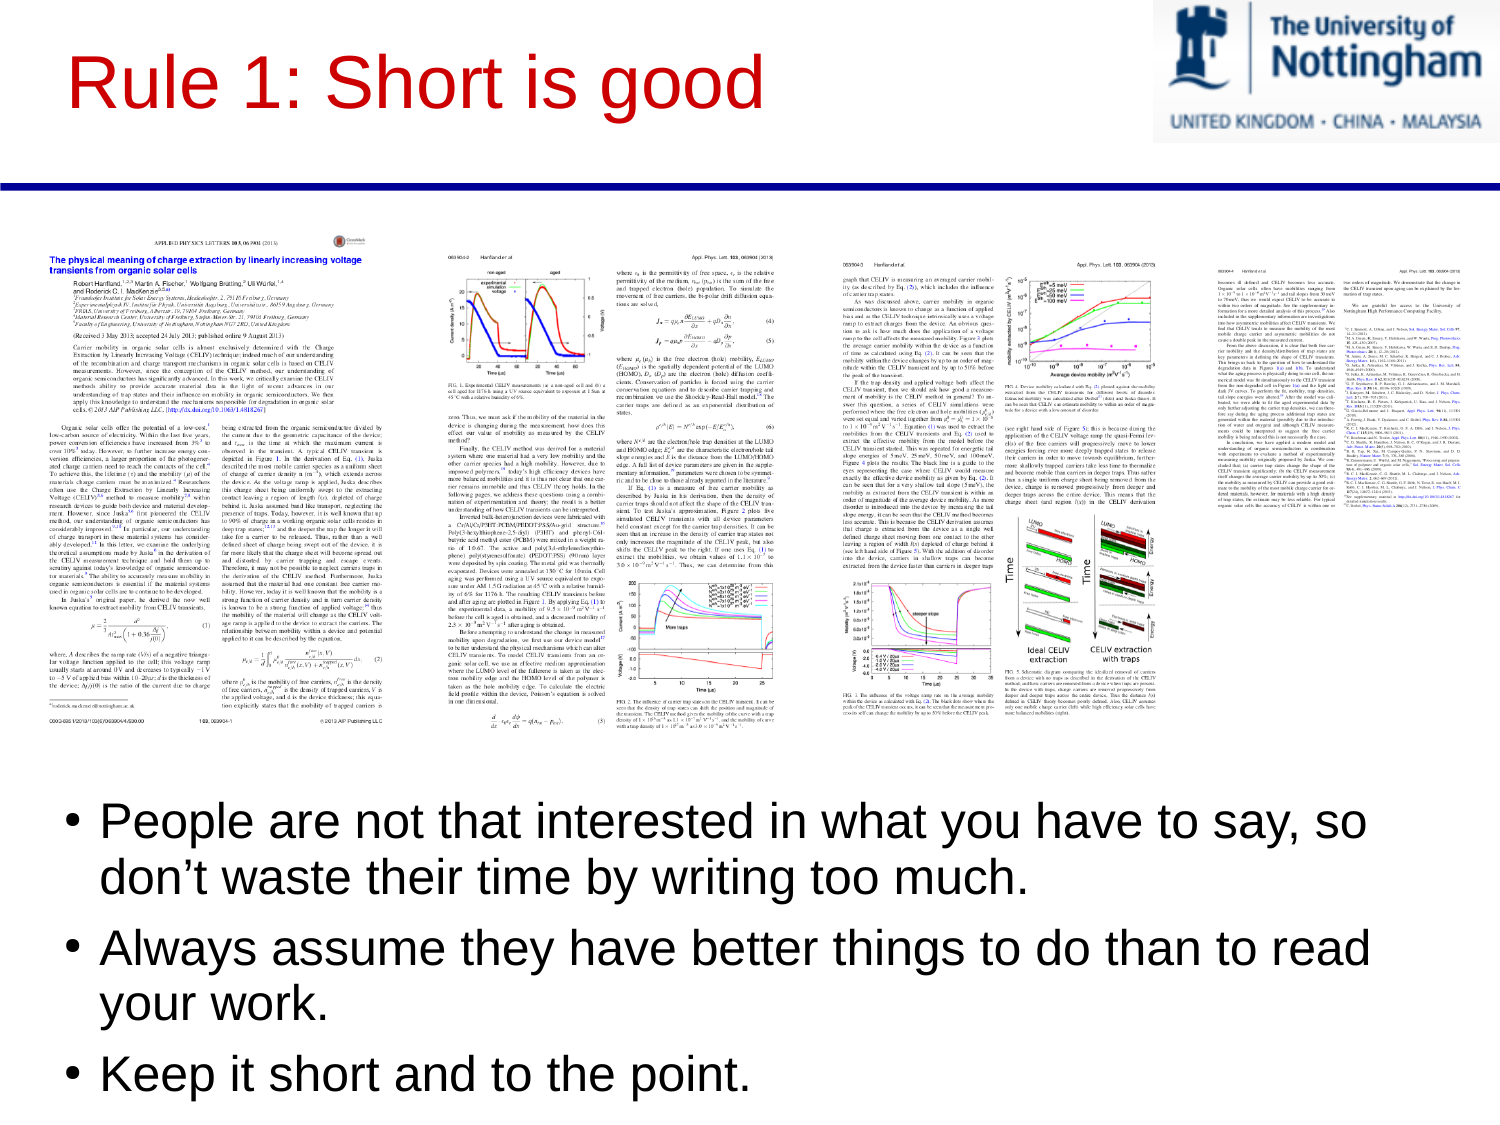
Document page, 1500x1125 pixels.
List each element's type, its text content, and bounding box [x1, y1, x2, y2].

picture [23, 224, 404, 737]
text_box People are not that interested in what you have to say, so don’t waste their time by writing too much. Always assume they have better things to do than to read your work. Keep it short and to the point. [49, 785, 1476, 1110]
picture [1153, 0, 1500, 143]
picture [420, 240, 793, 743]
picture [1202, 261, 1480, 551]
picture [818, 246, 1176, 727]
text_box Rule 1: Short is good [51, 33, 945, 133]
